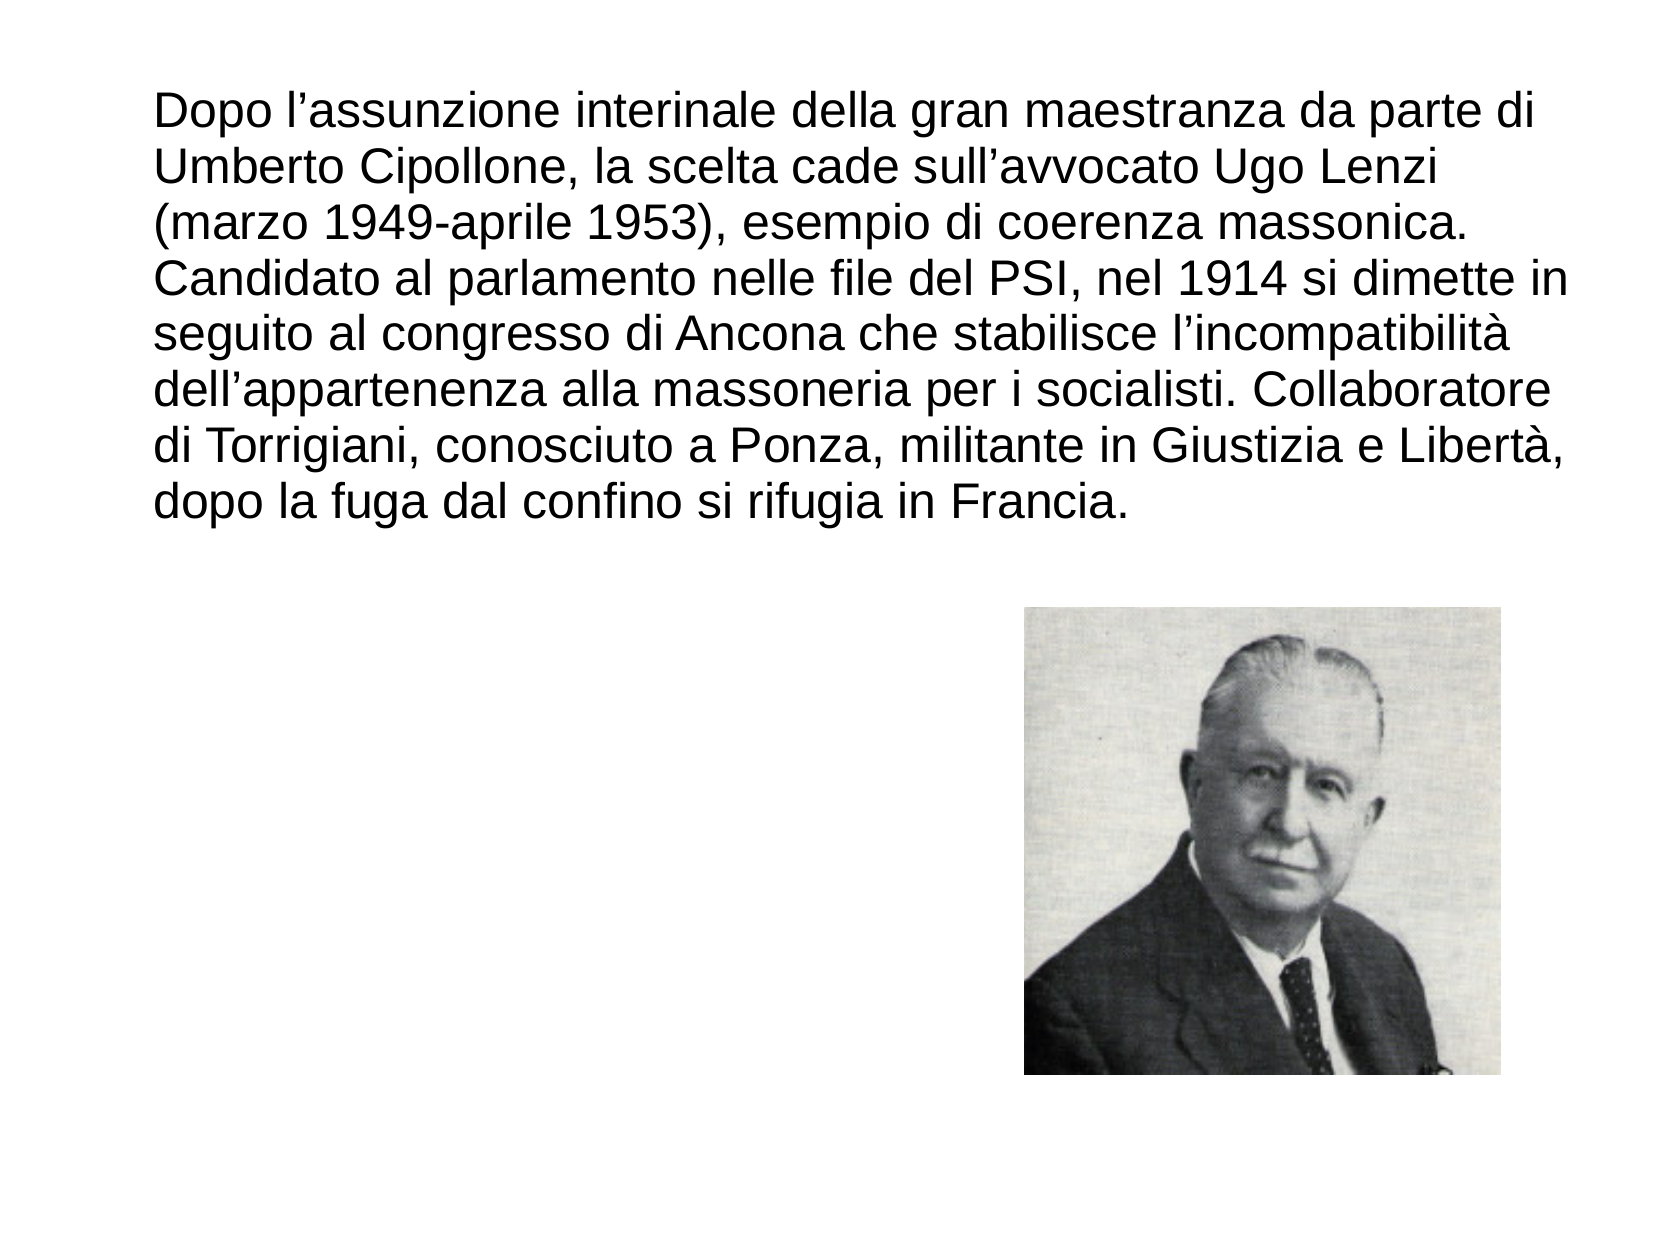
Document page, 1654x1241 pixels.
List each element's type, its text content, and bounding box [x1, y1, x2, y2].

list Dopo l’assunzione interinale della gran maestranza da parte di Umberto Cipollone, la scelta cade sull’avvocato Ugo Lenzi (marzo 1949-aprile 1953), esempio di coerenza massonica. Candidato al parlamento nelle file del PSI, nel 1914 si dimette in seguito al congresso di Ancona che stabilisce l’incompatibilità dell’appartenenza alla massoneria per i socialisti. Collaboratore di Torrigiani, conosciuto a Ponza, militante in Giustizia e Libertà, dopo la fuga dal confino si rifugia in Francia. [82, 82, 1571, 1170]
picture [1024, 607, 1501, 1075]
